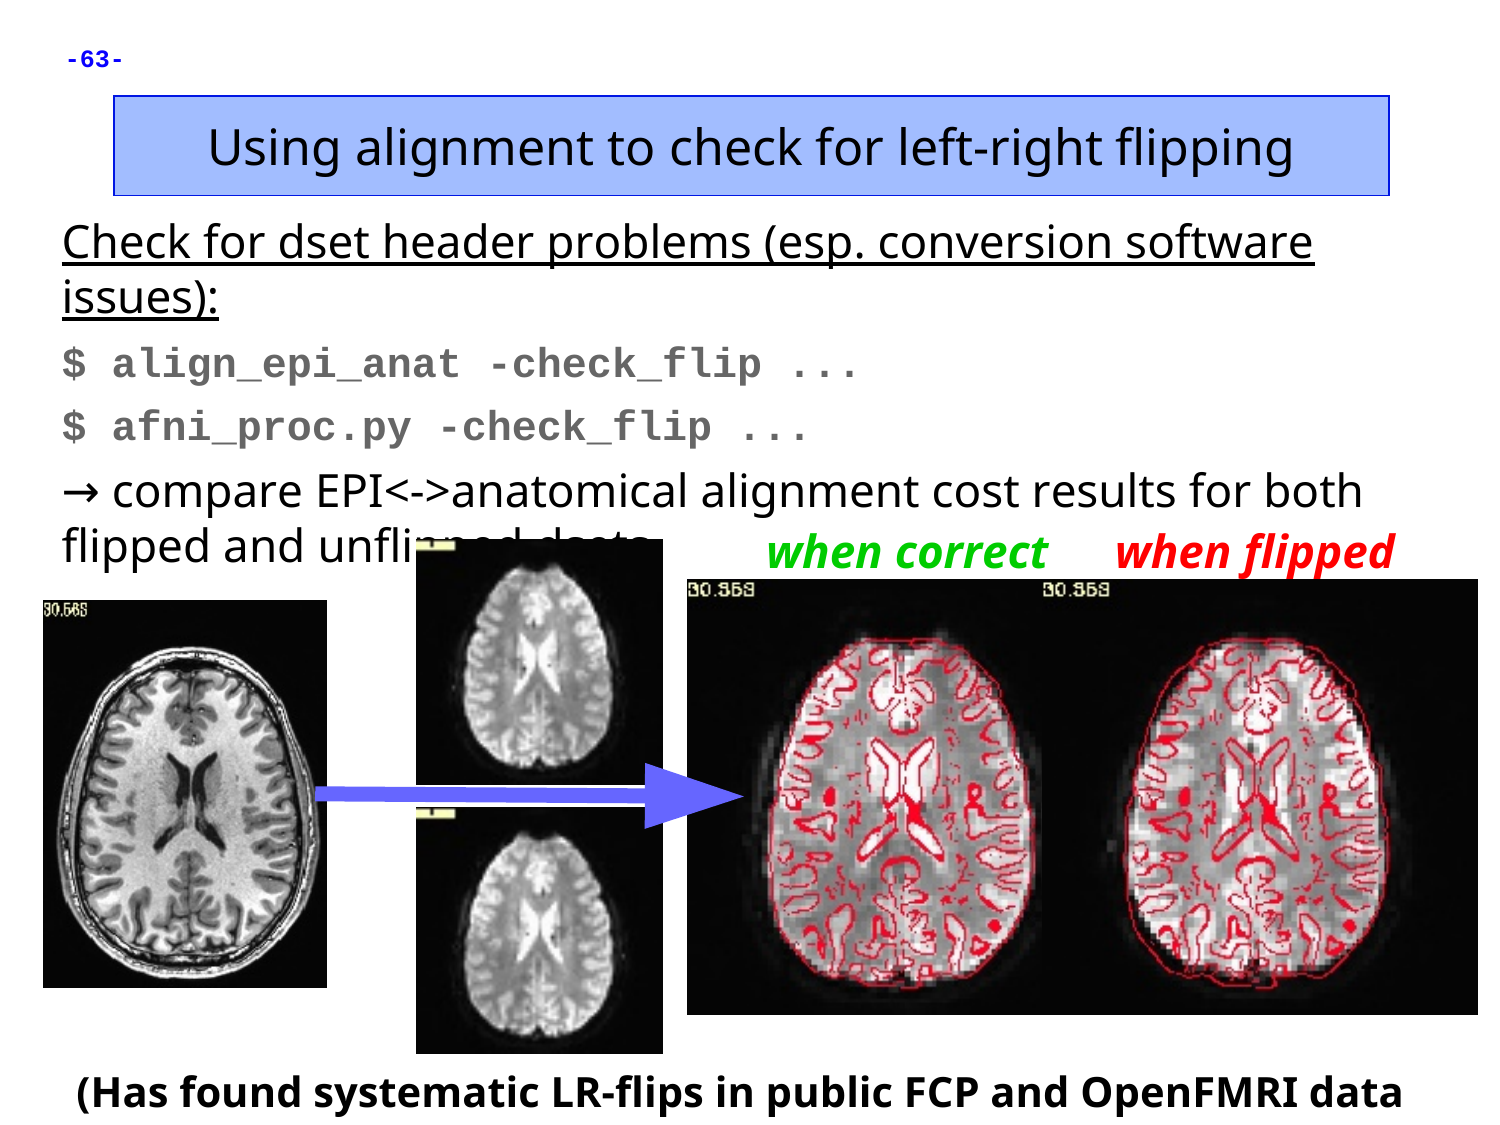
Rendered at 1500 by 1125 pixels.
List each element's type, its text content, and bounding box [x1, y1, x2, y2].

picture [43, 600, 327, 988]
text_box when correct [751, 515, 1065, 579]
text_box Check for dset header problems (esp. conversion software issues): $ align_epi_anat -check_flip ... $ afni_proc.py -check_flip ... → compare EPI<->anatomical alignment cost results for both flipped and unflipped dsets. [45, 204, 1488, 1113]
text_box (Has found systematic LR-flips in public FCP and OpenFMRI data sets.) [61, 1057, 1477, 1123]
picture [416, 539, 663, 786]
text_box Using alignment to check for left-right flipping [114, 95, 1389, 196]
picture [416, 807, 663, 1054]
text_box when flipped [1099, 515, 1412, 579]
picture [687, 579, 1478, 1015]
